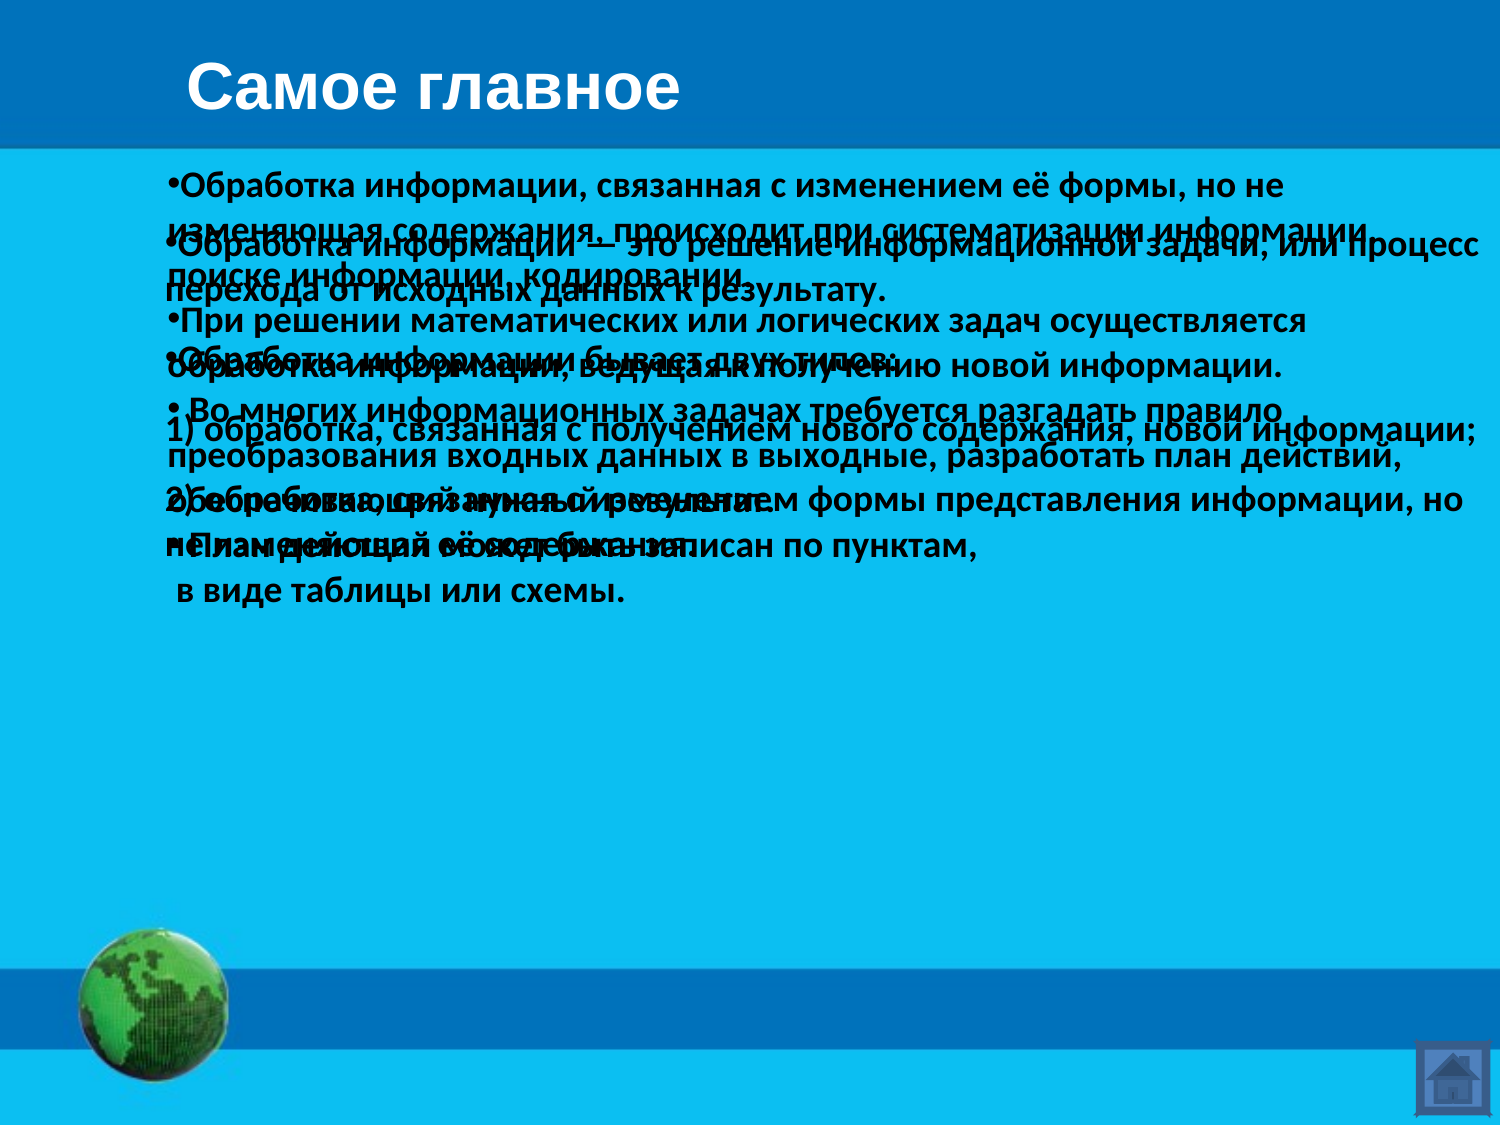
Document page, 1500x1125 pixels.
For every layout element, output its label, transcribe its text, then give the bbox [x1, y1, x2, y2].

picture [0, 924, 1500, 1116]
picture [0, 0, 1500, 146]
text_box Обработка информации — это решение информационной задачи, или процесс перехода от исходных данных к результату. Обработка информации бывает двух типов: 1) обработка, связанная с получением нового содержания, новой информации; 2) обработка, связанная с изменением формы представления информации, но не изменяющая её содержания. [150, 210, 1500, 915]
title Самое главное [171, 30, 1425, 135]
text_box Обработка информации, связанная с изменением её формы, но не изменяющая содержания, происходит при систематизации информации, поиске информации, кодировании. При решении математических или логических задач осуществляется обработка информации, ведущая к получению новой информации. Во многих информационных задачах требуется разгадать правило преобразования входных данных в выходные, разработать план действий, обеспечивающий нужный результат. План действий может быть записан по пунктам, в виде таблицы или схемы. [152, 152, 1477, 618]
text_box [1419, 1042, 1489, 1114]
